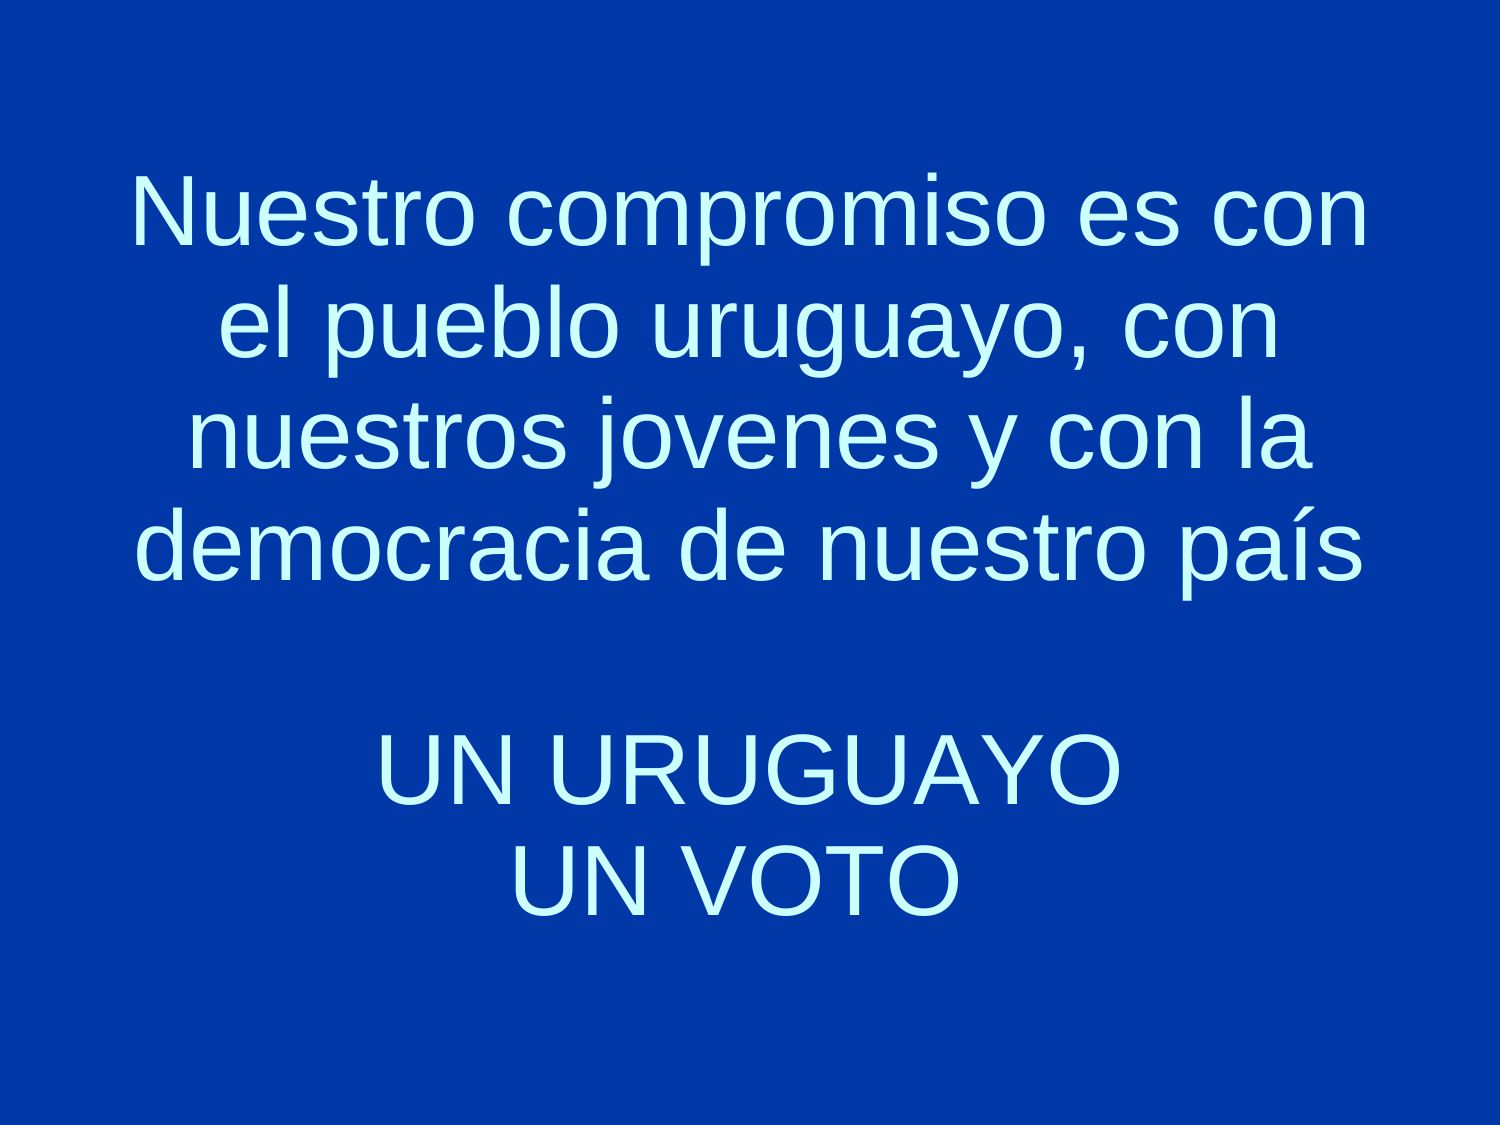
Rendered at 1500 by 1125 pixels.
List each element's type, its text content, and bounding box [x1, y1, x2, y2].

title Nuestro compromiso es con el pueblo uruguayo, con nuestros jovenes y con la democracia de nuestro país UN URUGUAYO UN VOTO [75, 45, 1426, 1047]
